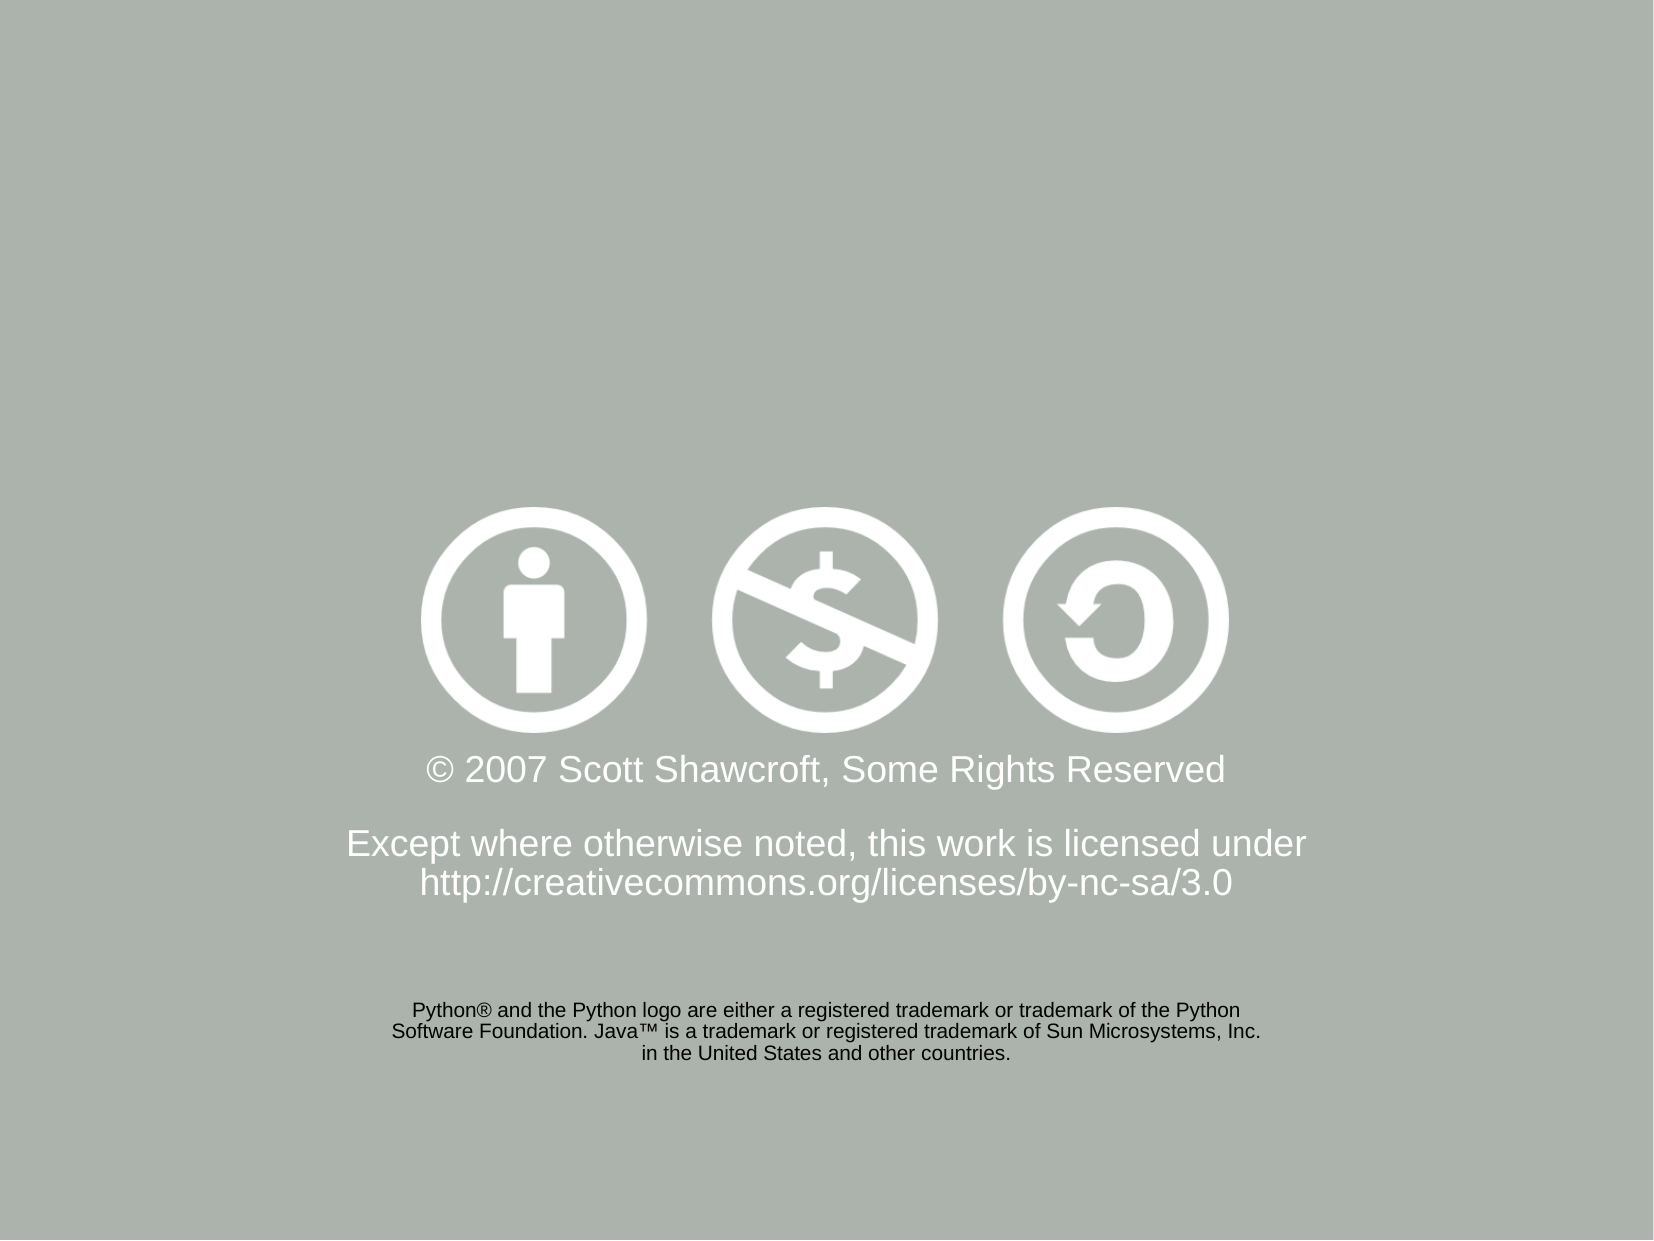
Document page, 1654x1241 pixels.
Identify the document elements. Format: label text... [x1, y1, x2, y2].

picture [421, 507, 1229, 733]
text_box Except where otherwise noted, this work is licensed under http://creativecommons.org/licenses/by-nc-sa/3.0 [156, 817, 1497, 935]
text_box © 2007 Scott Shawcroft, Some Rights Reserved [311, 743, 1342, 801]
text_box Python® and the Python logo are either a registered trademark or trademark of the Python Software Foundation. Java™ is a trademark or registered trademark of Sun Microsystems, Inc. in the United States and other countries. [368, 992, 1284, 1163]
